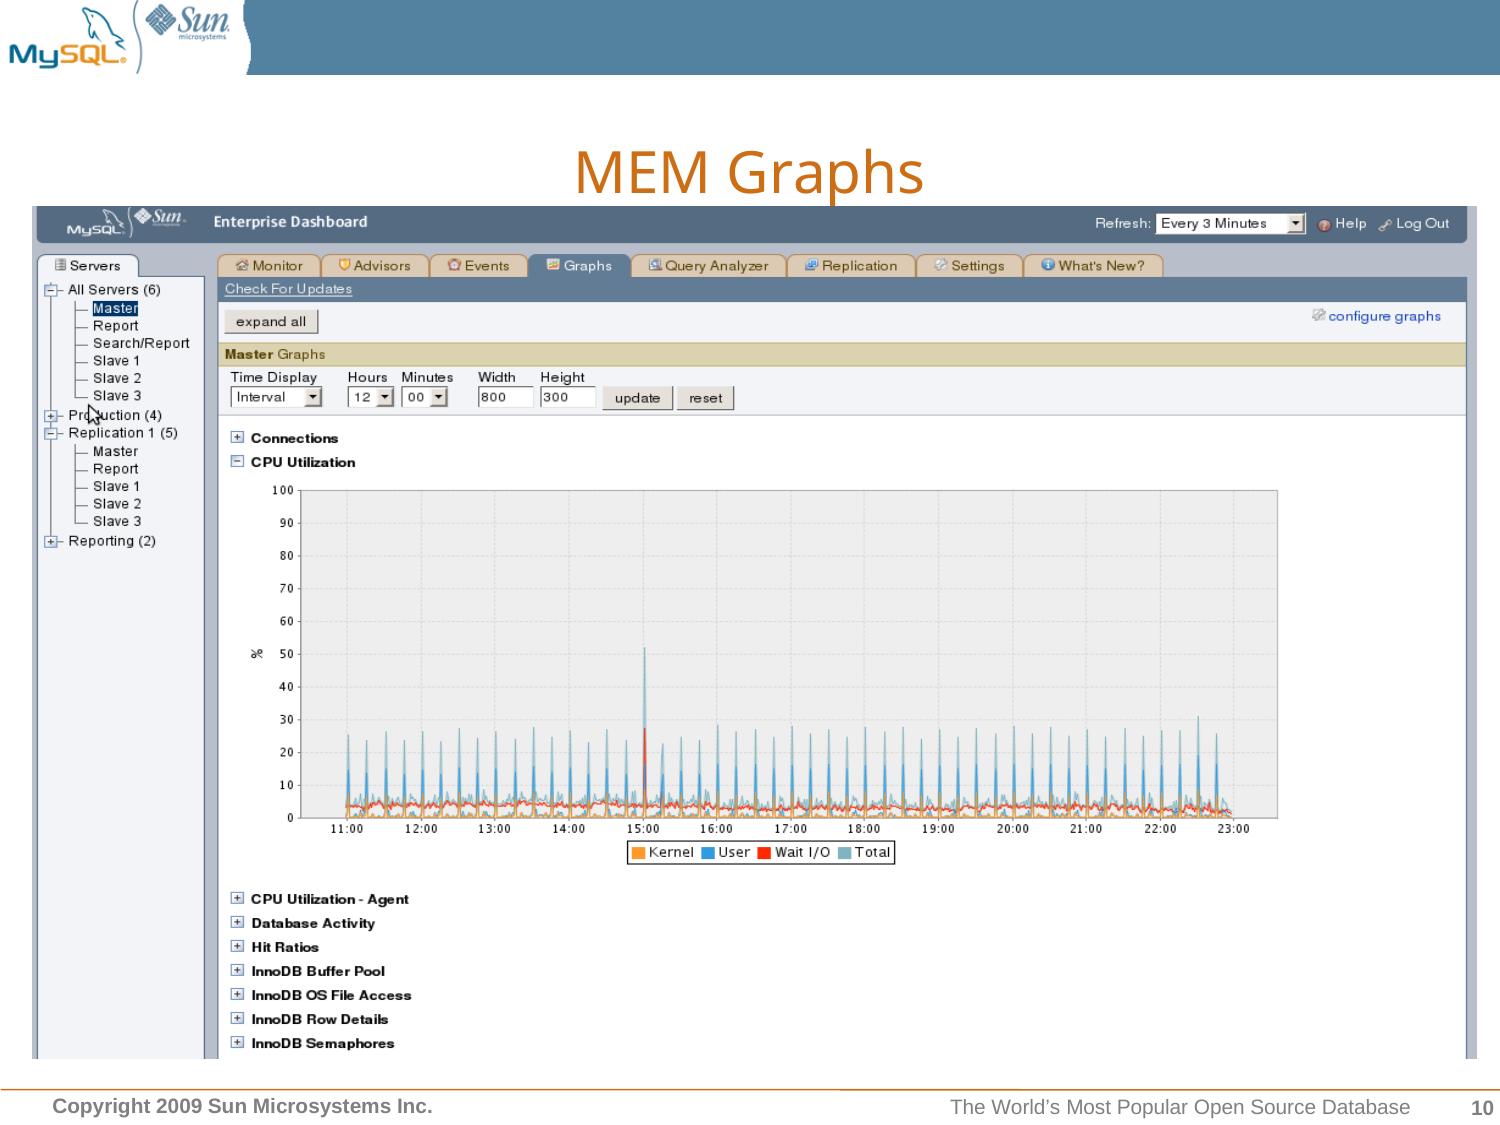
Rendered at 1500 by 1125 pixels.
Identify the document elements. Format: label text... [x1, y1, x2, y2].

picture [32, 206, 1477, 1059]
title MEM Graphs [0, 94, 1500, 218]
picture [0, 0, 1500, 75]
